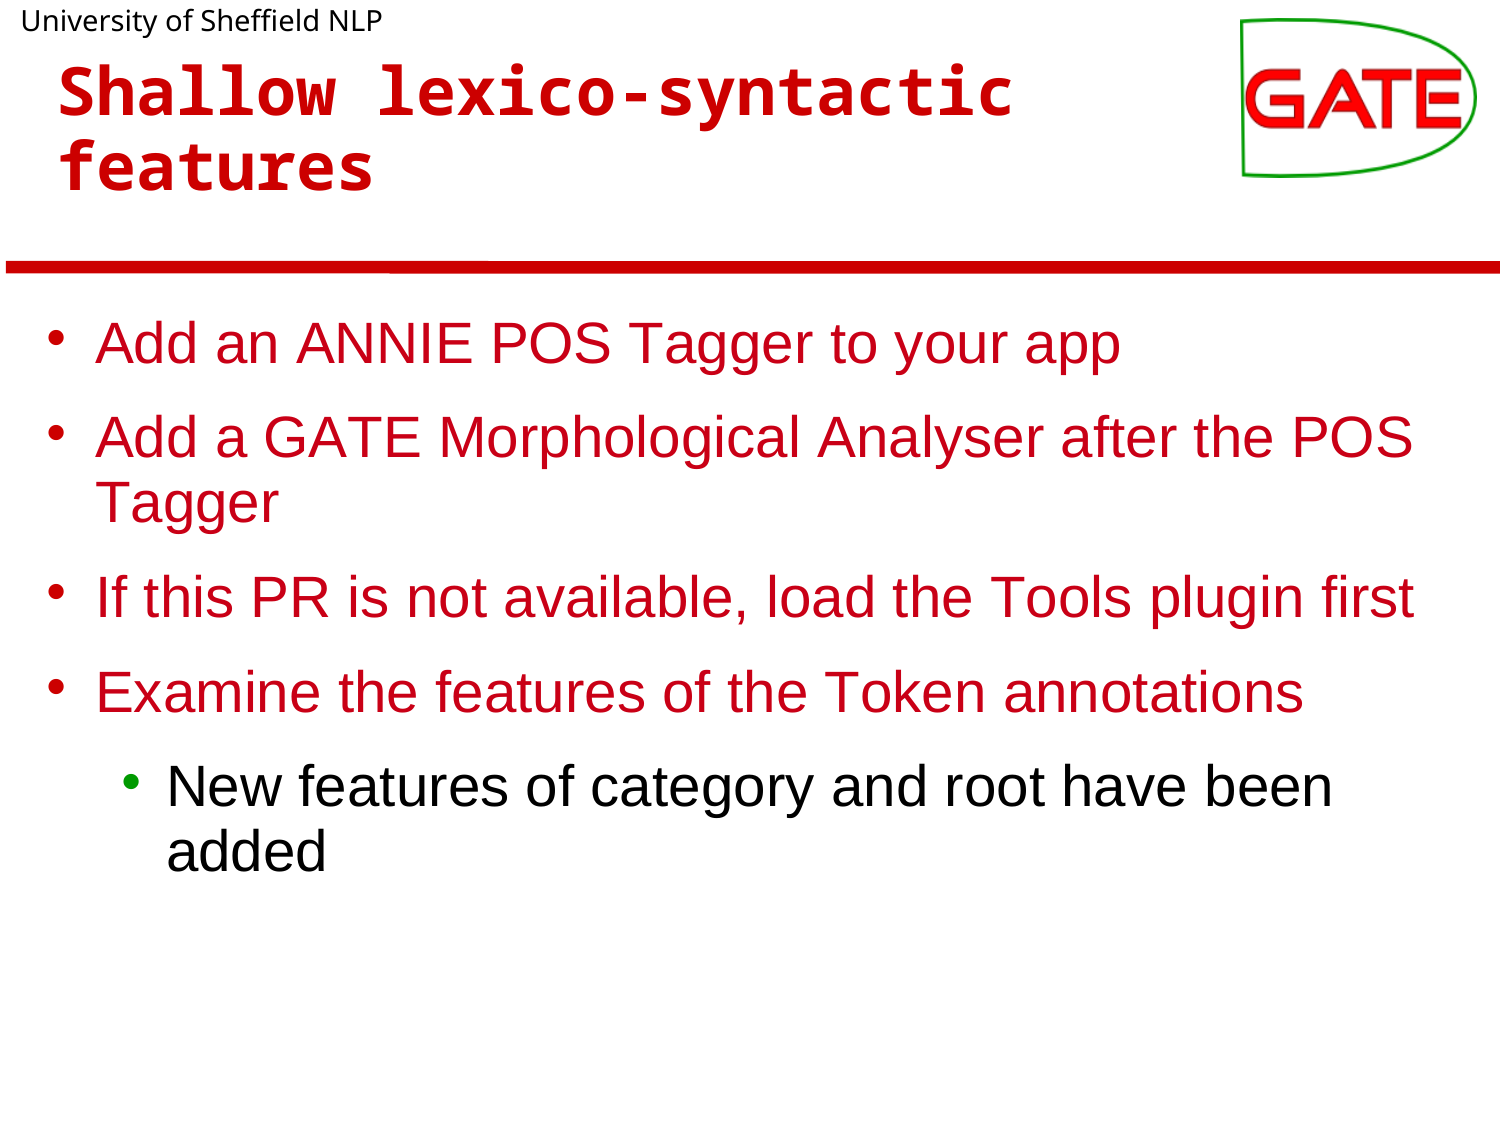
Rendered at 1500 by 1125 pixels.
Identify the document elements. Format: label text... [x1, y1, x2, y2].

title Shallow lexico-syntactic features [56, 23, 1241, 232]
list Add an ANNIE POS Tagger to your app Add a GATE Morphological Analyser after the POS Tagger If this PR is not available, load the Tools plugin first Examine the features of the Token annotations New features of category and root have been added [29, 306, 1477, 1125]
picture [1240, 18, 1477, 178]
